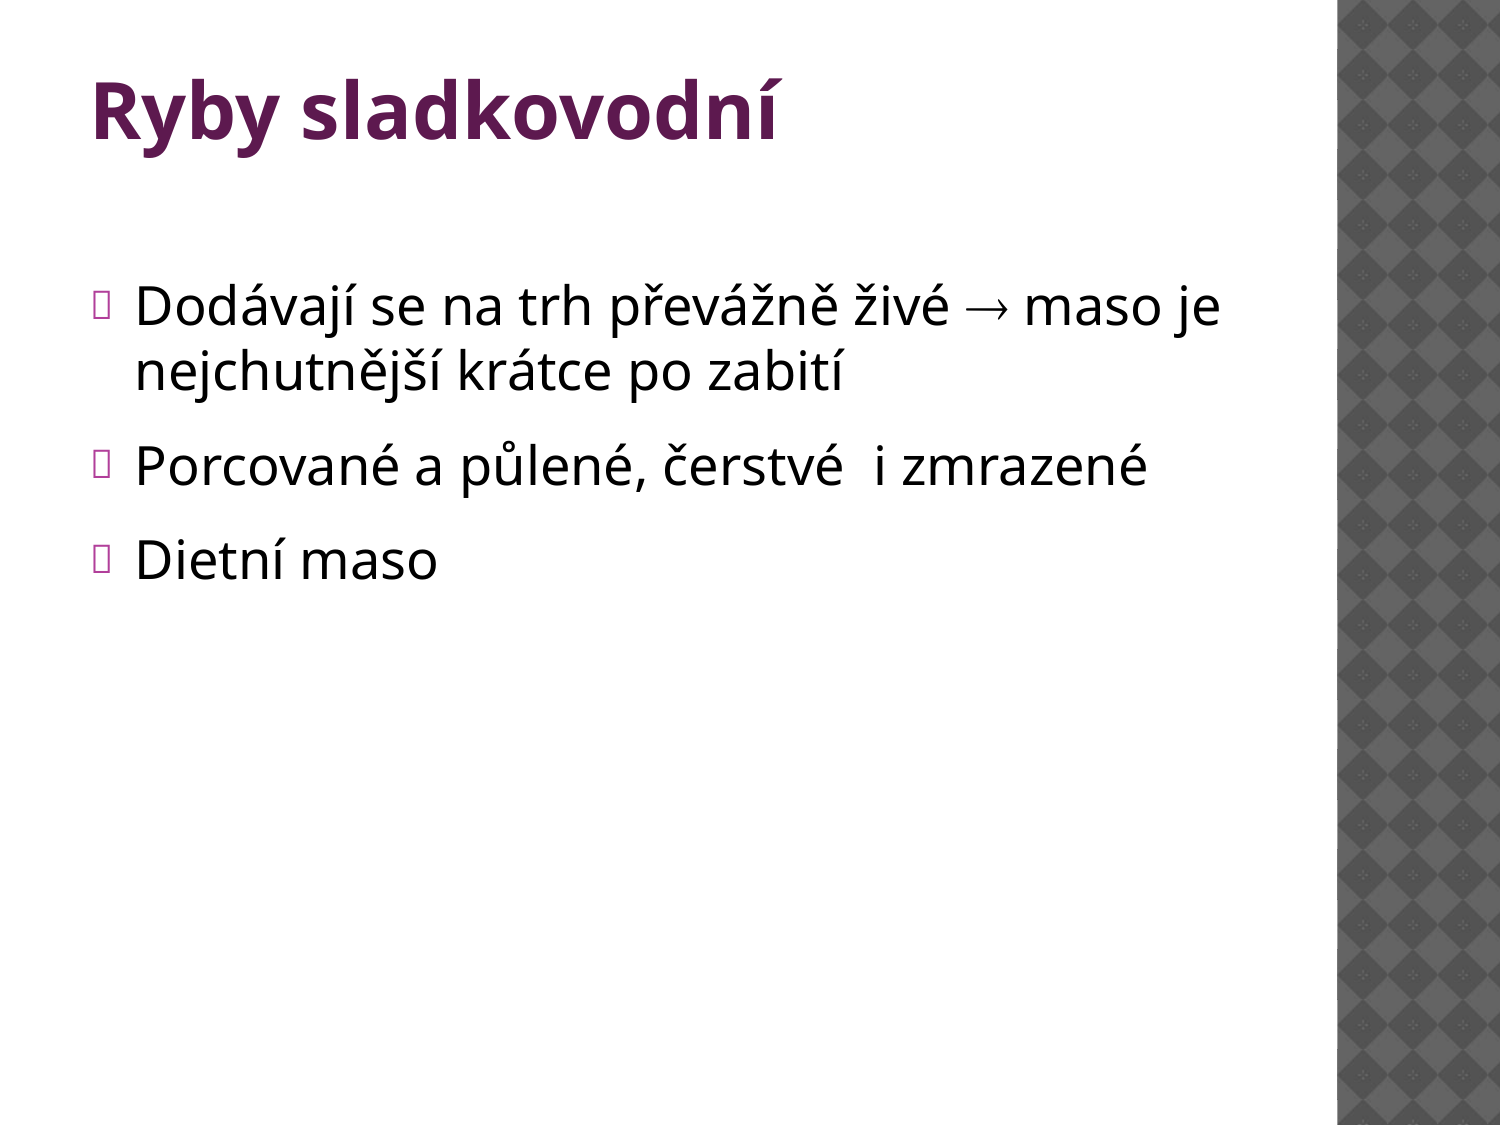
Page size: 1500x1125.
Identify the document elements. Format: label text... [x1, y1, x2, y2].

picture [1337, 0, 1500, 1125]
list Dodávají se na trh převážně živé  maso je nejchutnější krátce po zabití Porcované a půlené, čerstvé i zmrazené Dietní maso [75, 264, 1263, 1059]
title Ryby sladkovodní [75, 52, 1263, 240]
